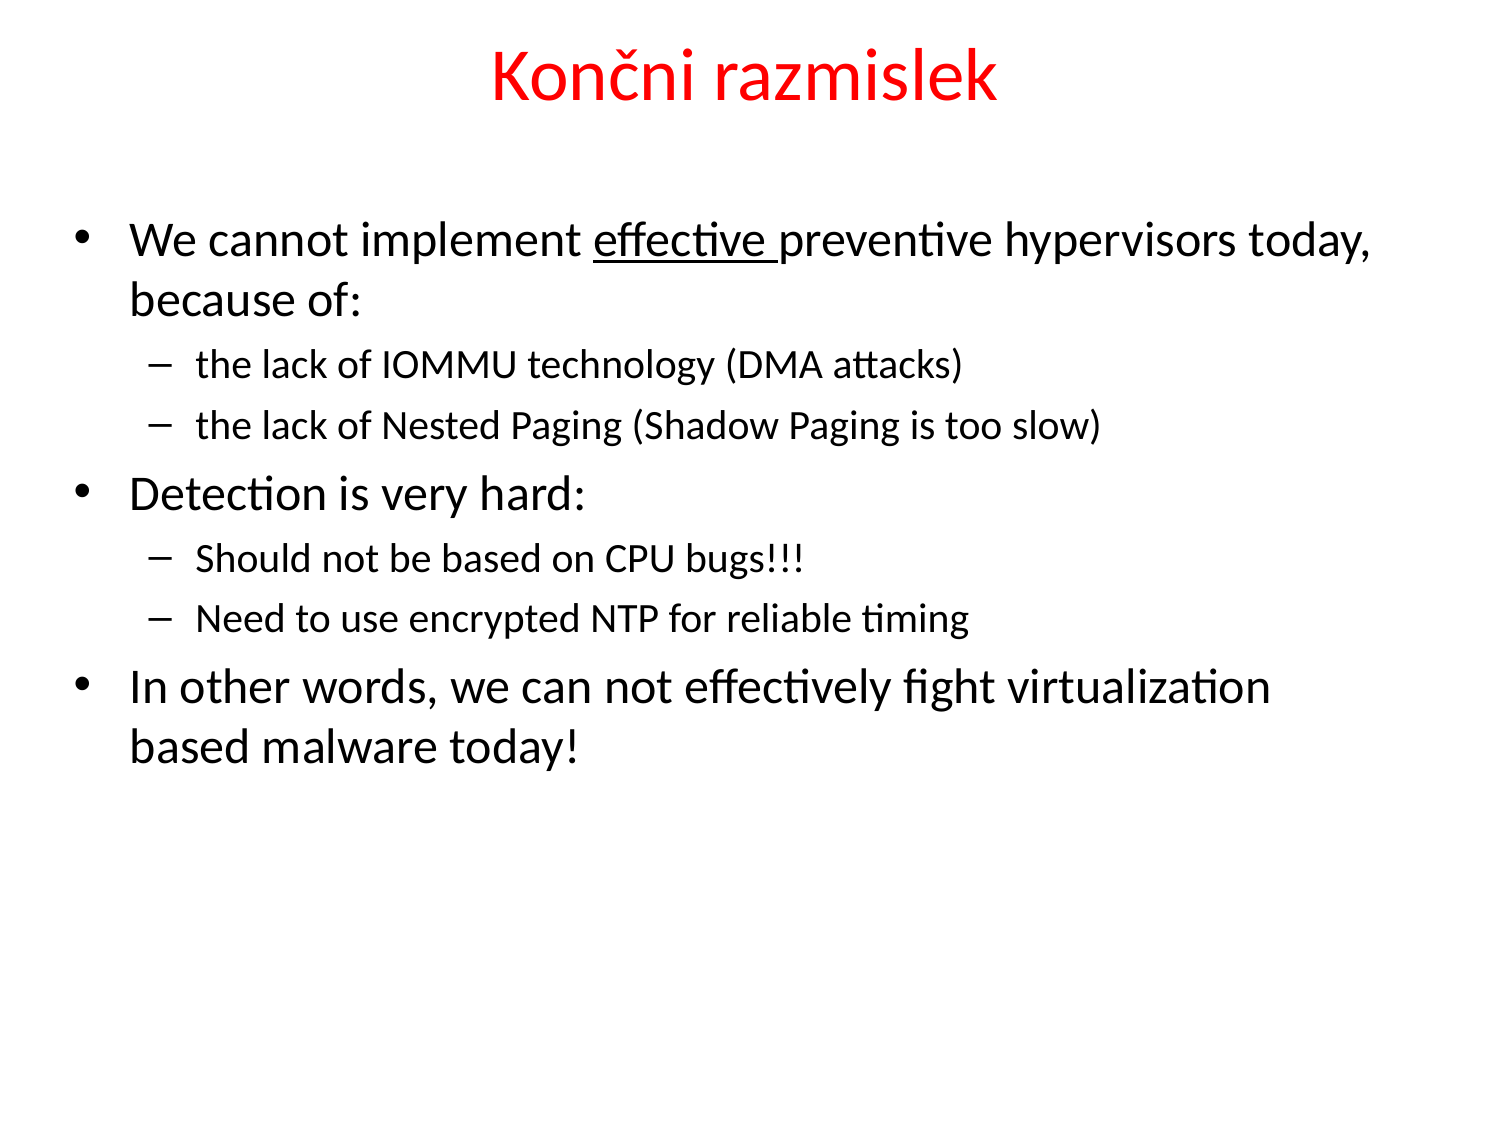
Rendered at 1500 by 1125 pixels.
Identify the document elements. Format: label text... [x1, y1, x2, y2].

list We cannot implement effective preventive hypervisors today, because of: the lack of IOMMU technology (DMA attacks) the lack of Nested Paging (Shadow Paging is too slow) Detection is very hard: Should not be based on CPU bugs!!! Need to use encrypted NTP for reliable timing In other words, we can not effectively fight virtualization based malware today! [58, 199, 1409, 942]
title Končni razmislek [70, 0, 1421, 141]
